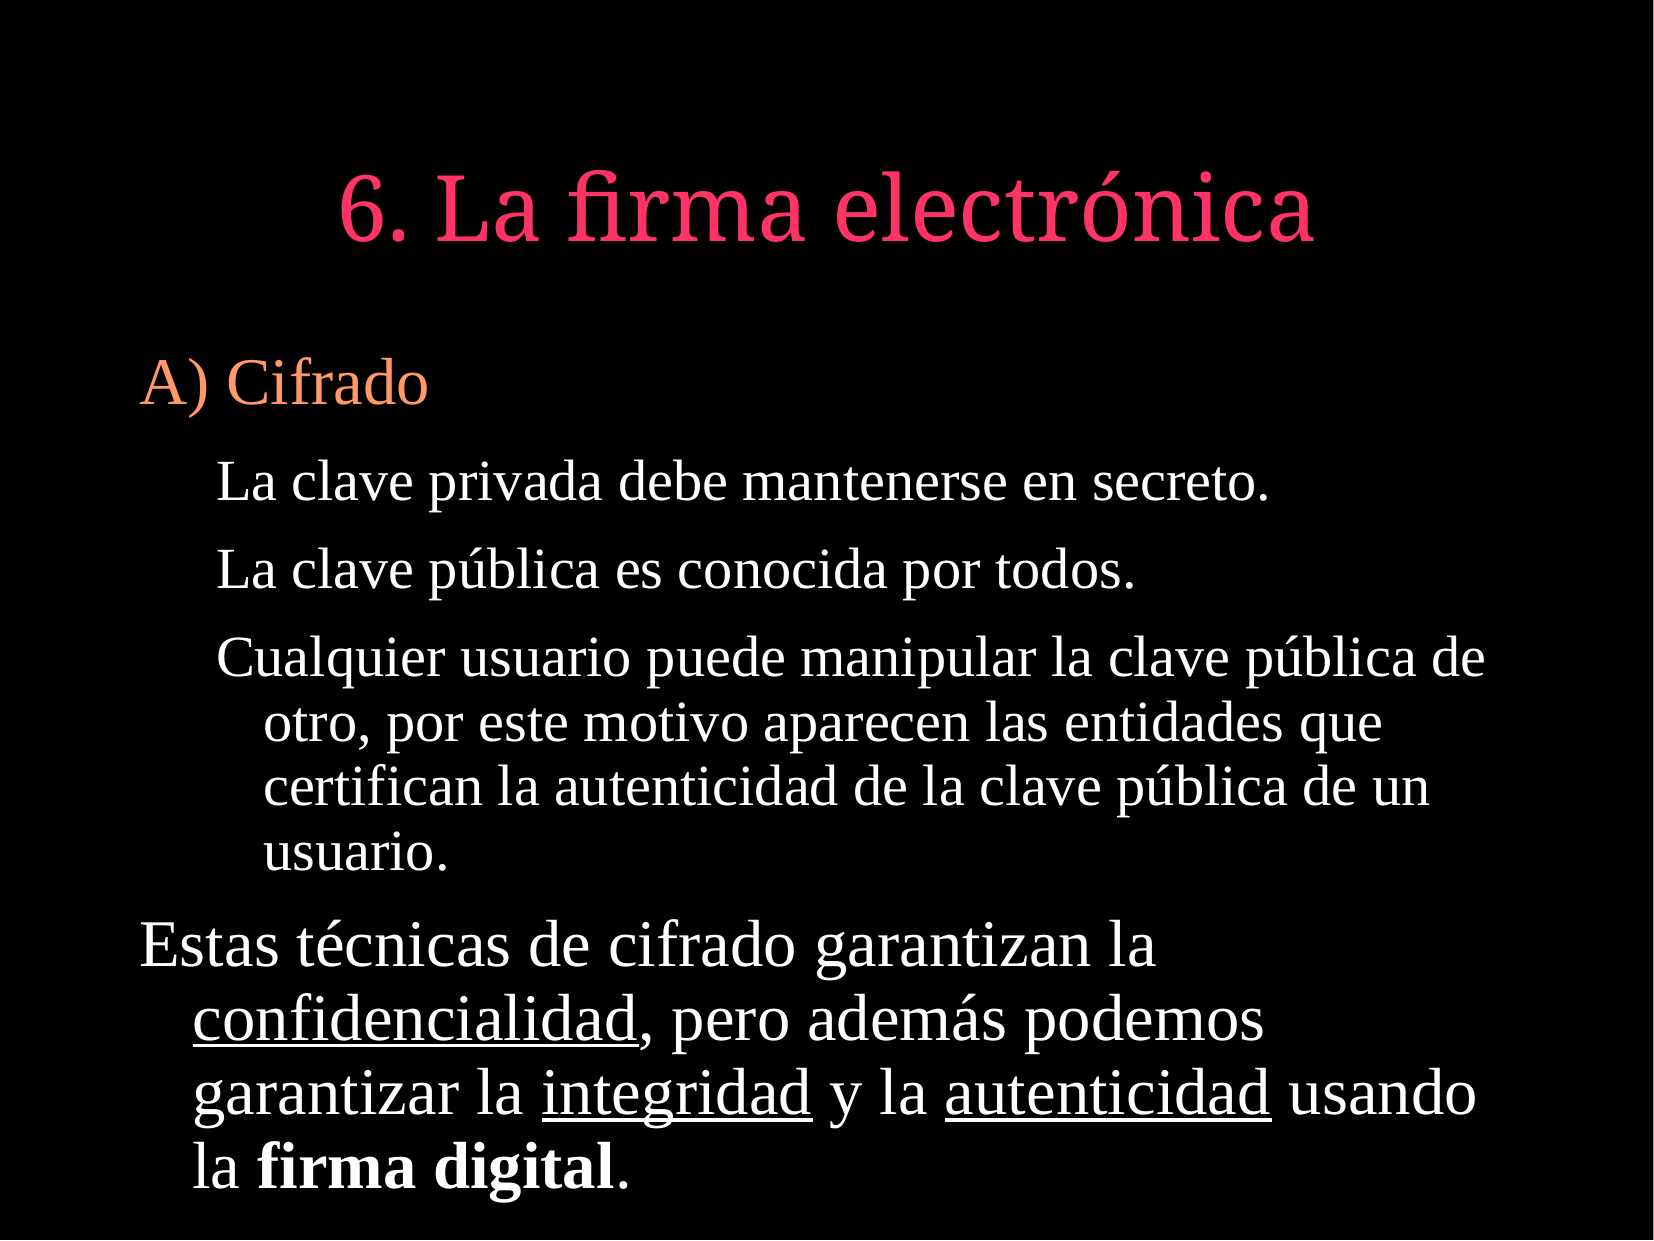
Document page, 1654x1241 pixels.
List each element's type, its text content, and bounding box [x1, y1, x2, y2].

list A) Cifrado La clave privada debe mantenerse en secreto. La clave pública es conocida por todos. Cualquier usuario puede manipular la clave pública de otro, por este motivo aparecen las entidades que certifican la autenticidad de la clave pública de un usuario. Estas técnicas de cifrado garantizan la confidencialidad, pero además podemos garantizar la integridad y la autenticidad usando la firma digital. [121, 344, 1534, 1209]
title 6. La firma electrónica [121, 102, 1534, 311]
